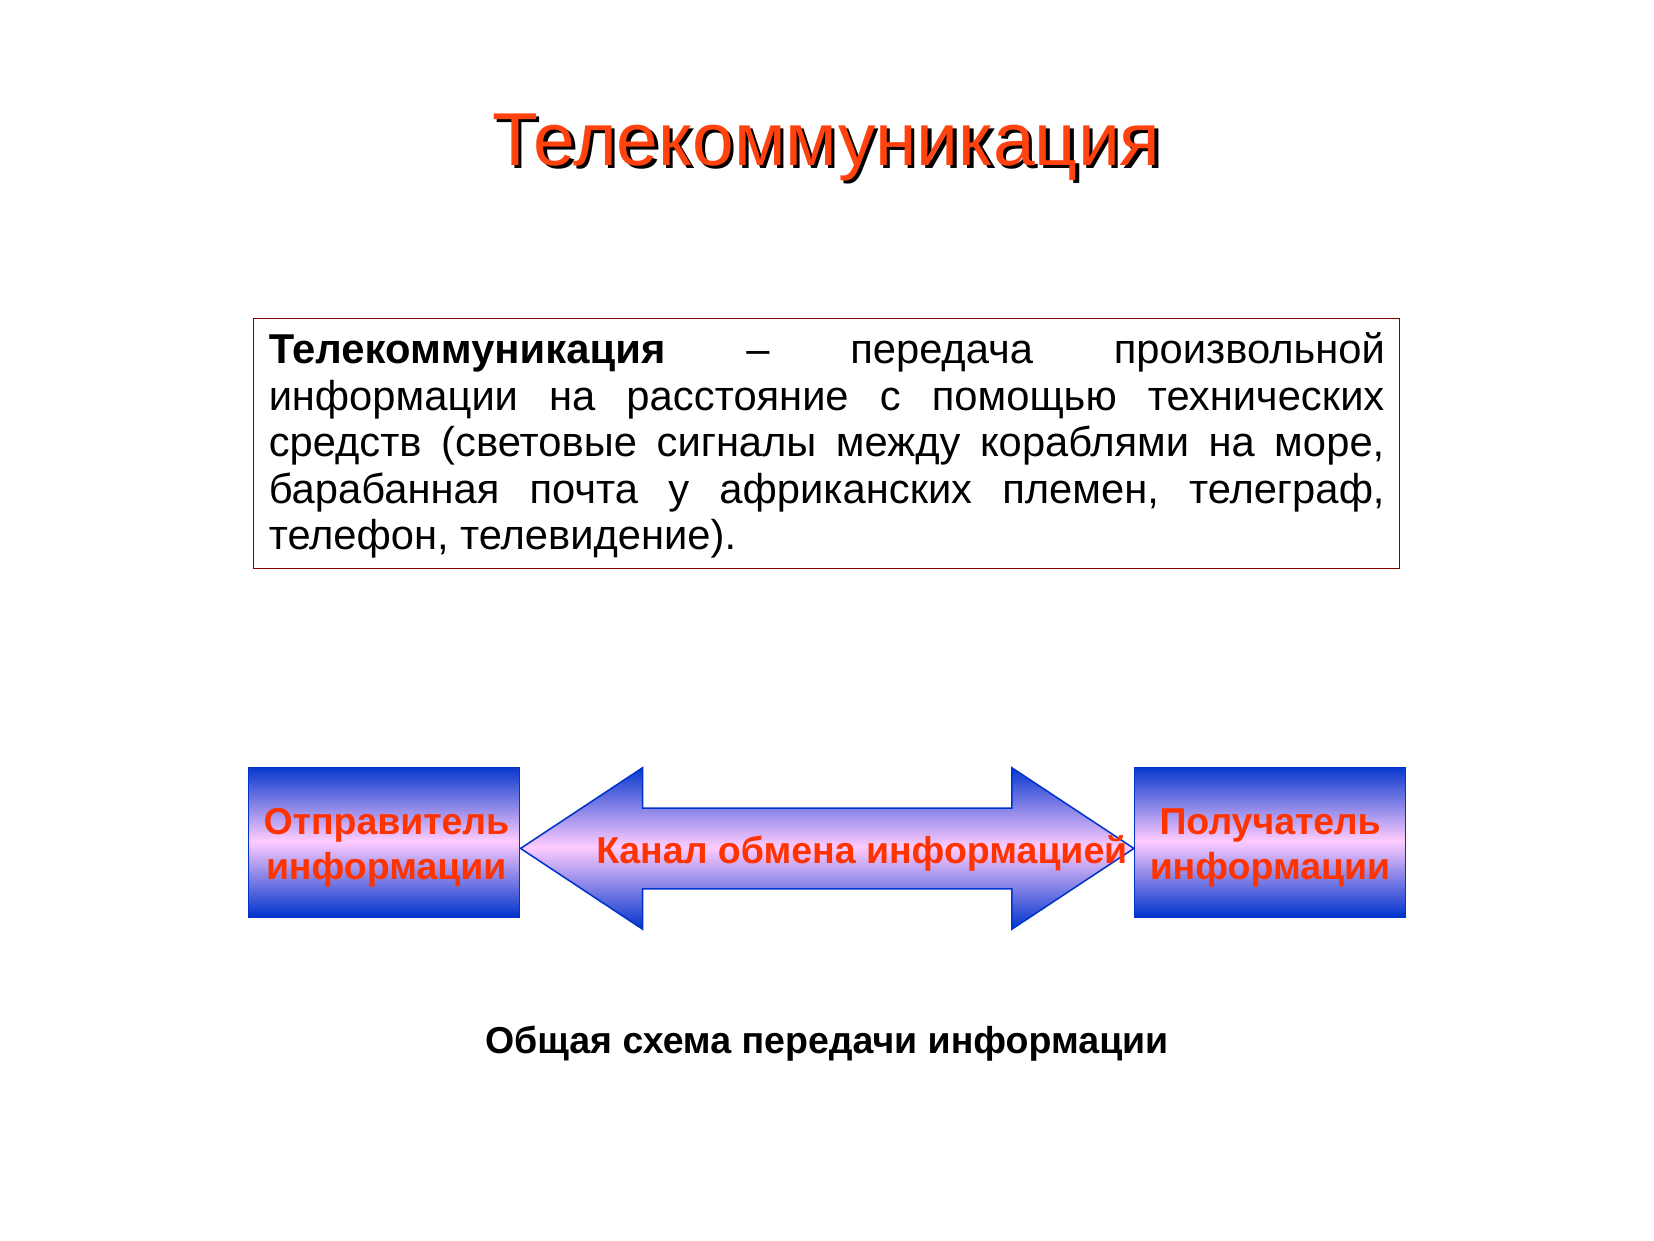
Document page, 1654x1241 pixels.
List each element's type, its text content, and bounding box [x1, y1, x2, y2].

text_box Телекоммуникация – передача произвольной информации на расстояние с помощью технических средств (световые сигналы между кораблями на море, барабанная почта у африканских племен, телеграф, телефон, телевидение). [253, 318, 1400, 569]
text_box Телекоммуникация [230, 90, 1424, 189]
text_box Отправитель информации [248, 767, 520, 917]
text_box Канал обмена информацией [520, 767, 1134, 930]
text_box Общая схема передачи информации [436, 1008, 1217, 1070]
text_box Получатель информации [1134, 767, 1406, 917]
